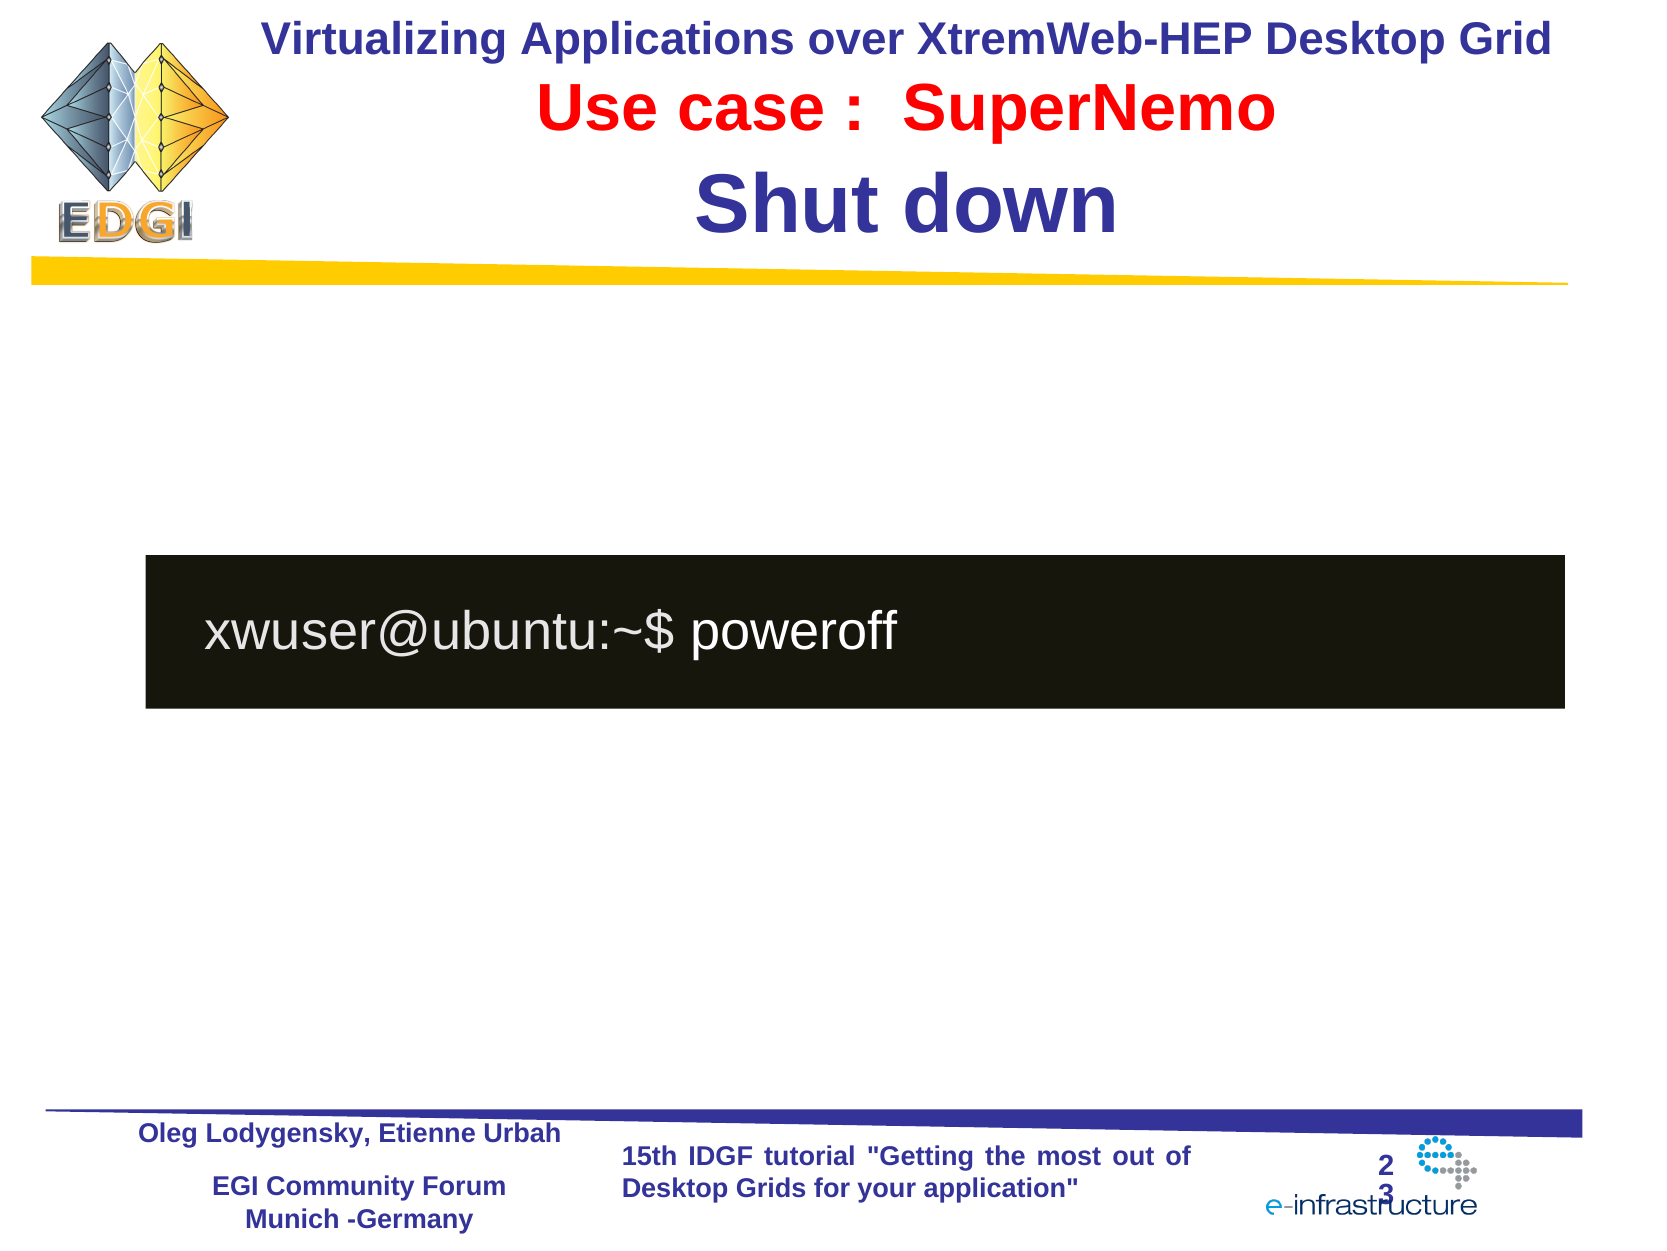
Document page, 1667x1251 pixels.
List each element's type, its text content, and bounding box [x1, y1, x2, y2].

text_box xwuser@ubuntu:~$ poweroff [145, 555, 1565, 709]
picture [1266, 1136, 1477, 1215]
text_box Virtualizing Applications over XtremWeb-HEP Desktop Grid Use case : SuperNemo Shut down [227, 16, 1595, 242]
picture [31, 37, 238, 249]
